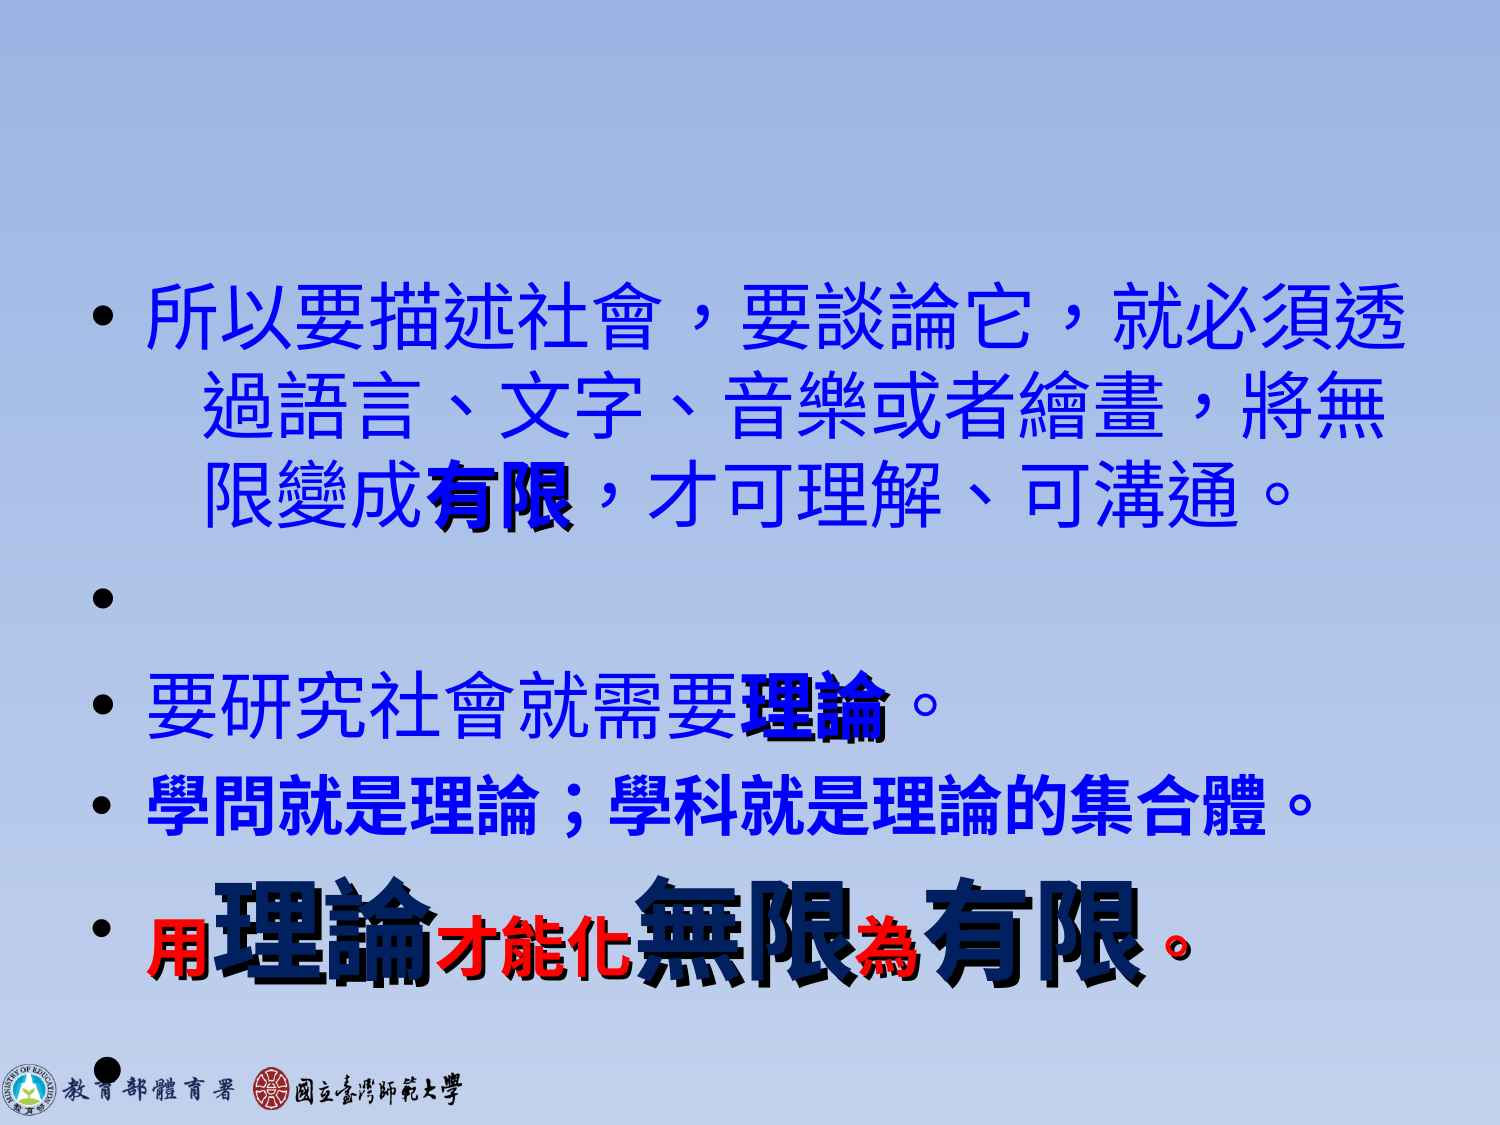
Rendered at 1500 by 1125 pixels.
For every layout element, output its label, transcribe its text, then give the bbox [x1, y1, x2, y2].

list 所以要描述社會，要談論它，就必須透過語言、文字、音樂或者繪畫，將無限變成有限，才可理解、可溝通。 要研究社會就需要理論。 學問就是理論；學科就是理論的集合體。 用理論才能化無限為有限。 [75, 262, 1426, 1005]
